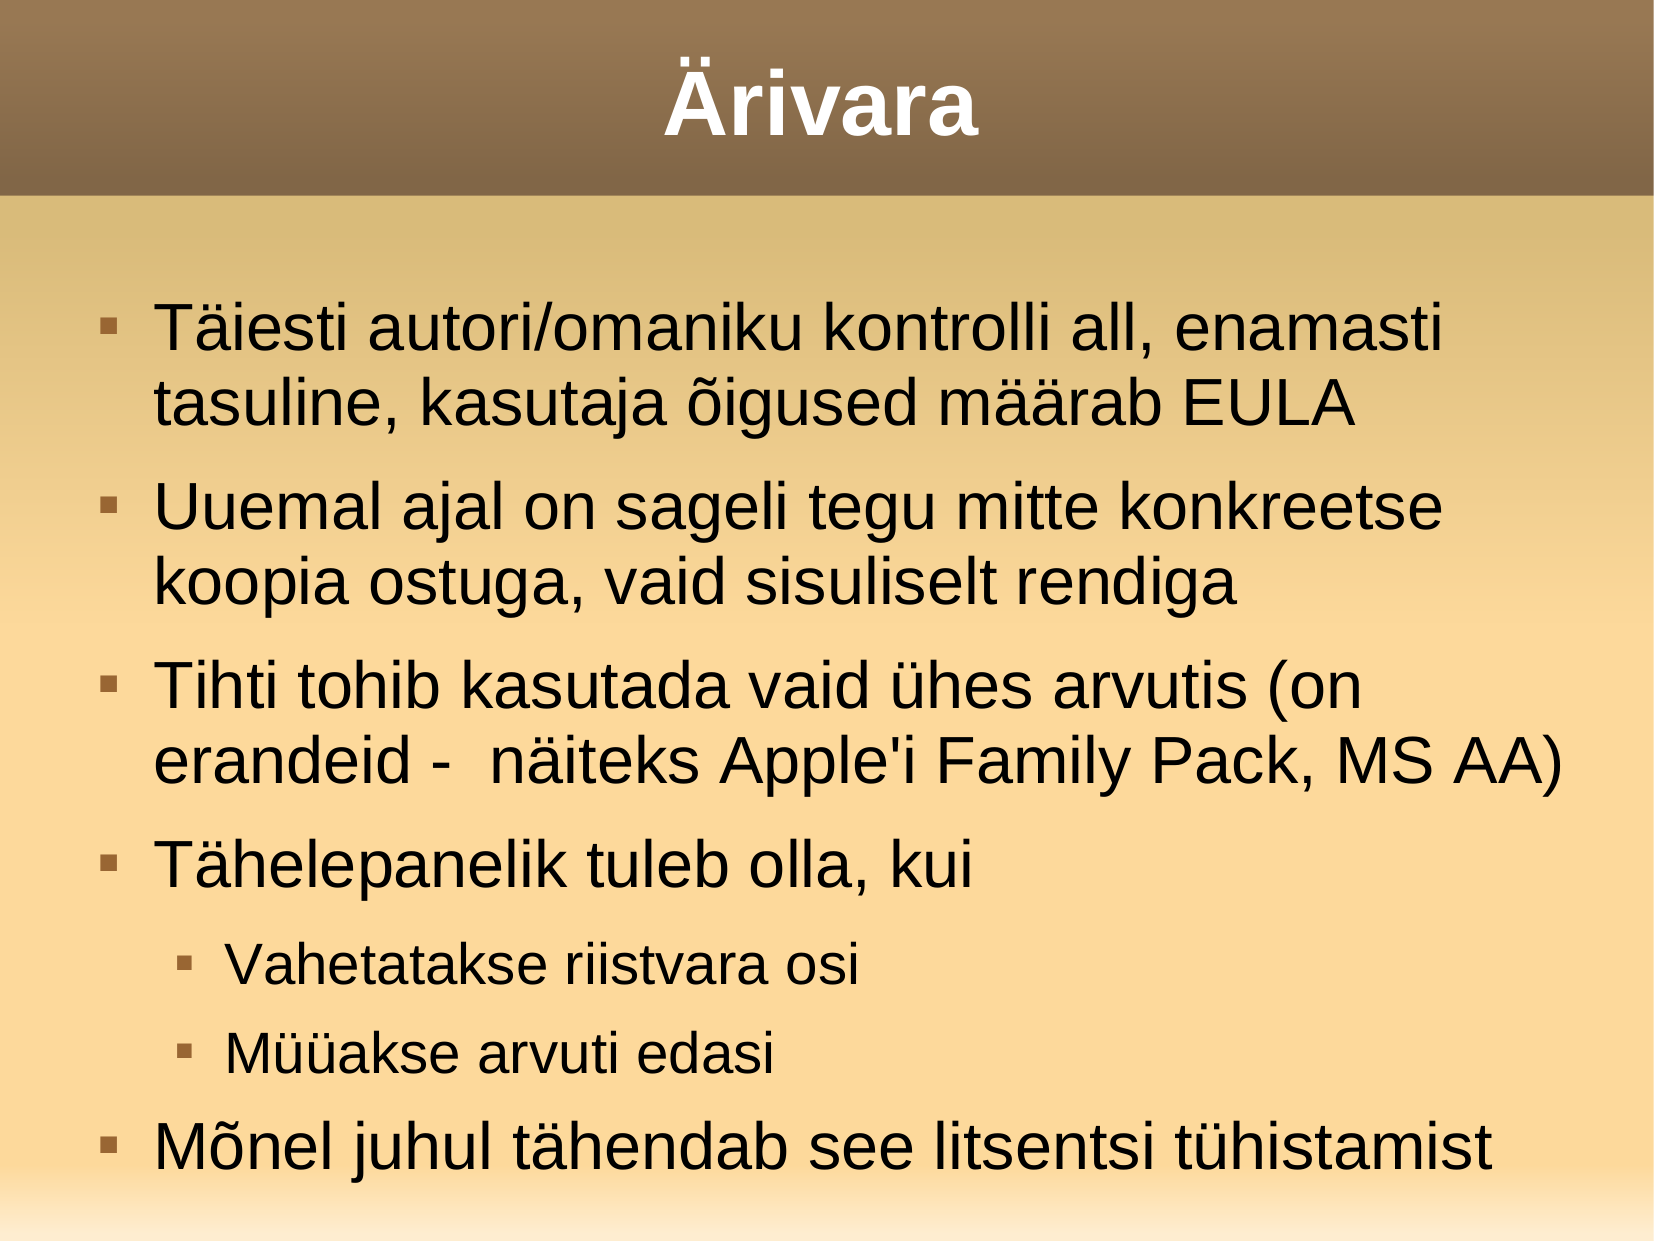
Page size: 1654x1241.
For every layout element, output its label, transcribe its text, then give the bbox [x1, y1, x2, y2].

title Ärivara [76, 7, 1565, 200]
list Täiesti autori/omaniku kontrolli all, enamasti tasuline, kasutaja õigused määrab EULA Uuemal ajal on sageli tegu mitte konkreetse koopia ostuga, vaid sisuliselt rendiga Tihti tohib kasutada vaid ühes arvutis (on erandeid - näiteks Apple'i Family Pack, MS AA) Tähelepanelik tuleb olla, kui Vahetatakse riistvara osi Müüakse arvuti edasi Mõnel juhul tähendab see litsentsi tühistamist [82, 290, 1571, 1184]
picture [0, 0, 1654, 1241]
